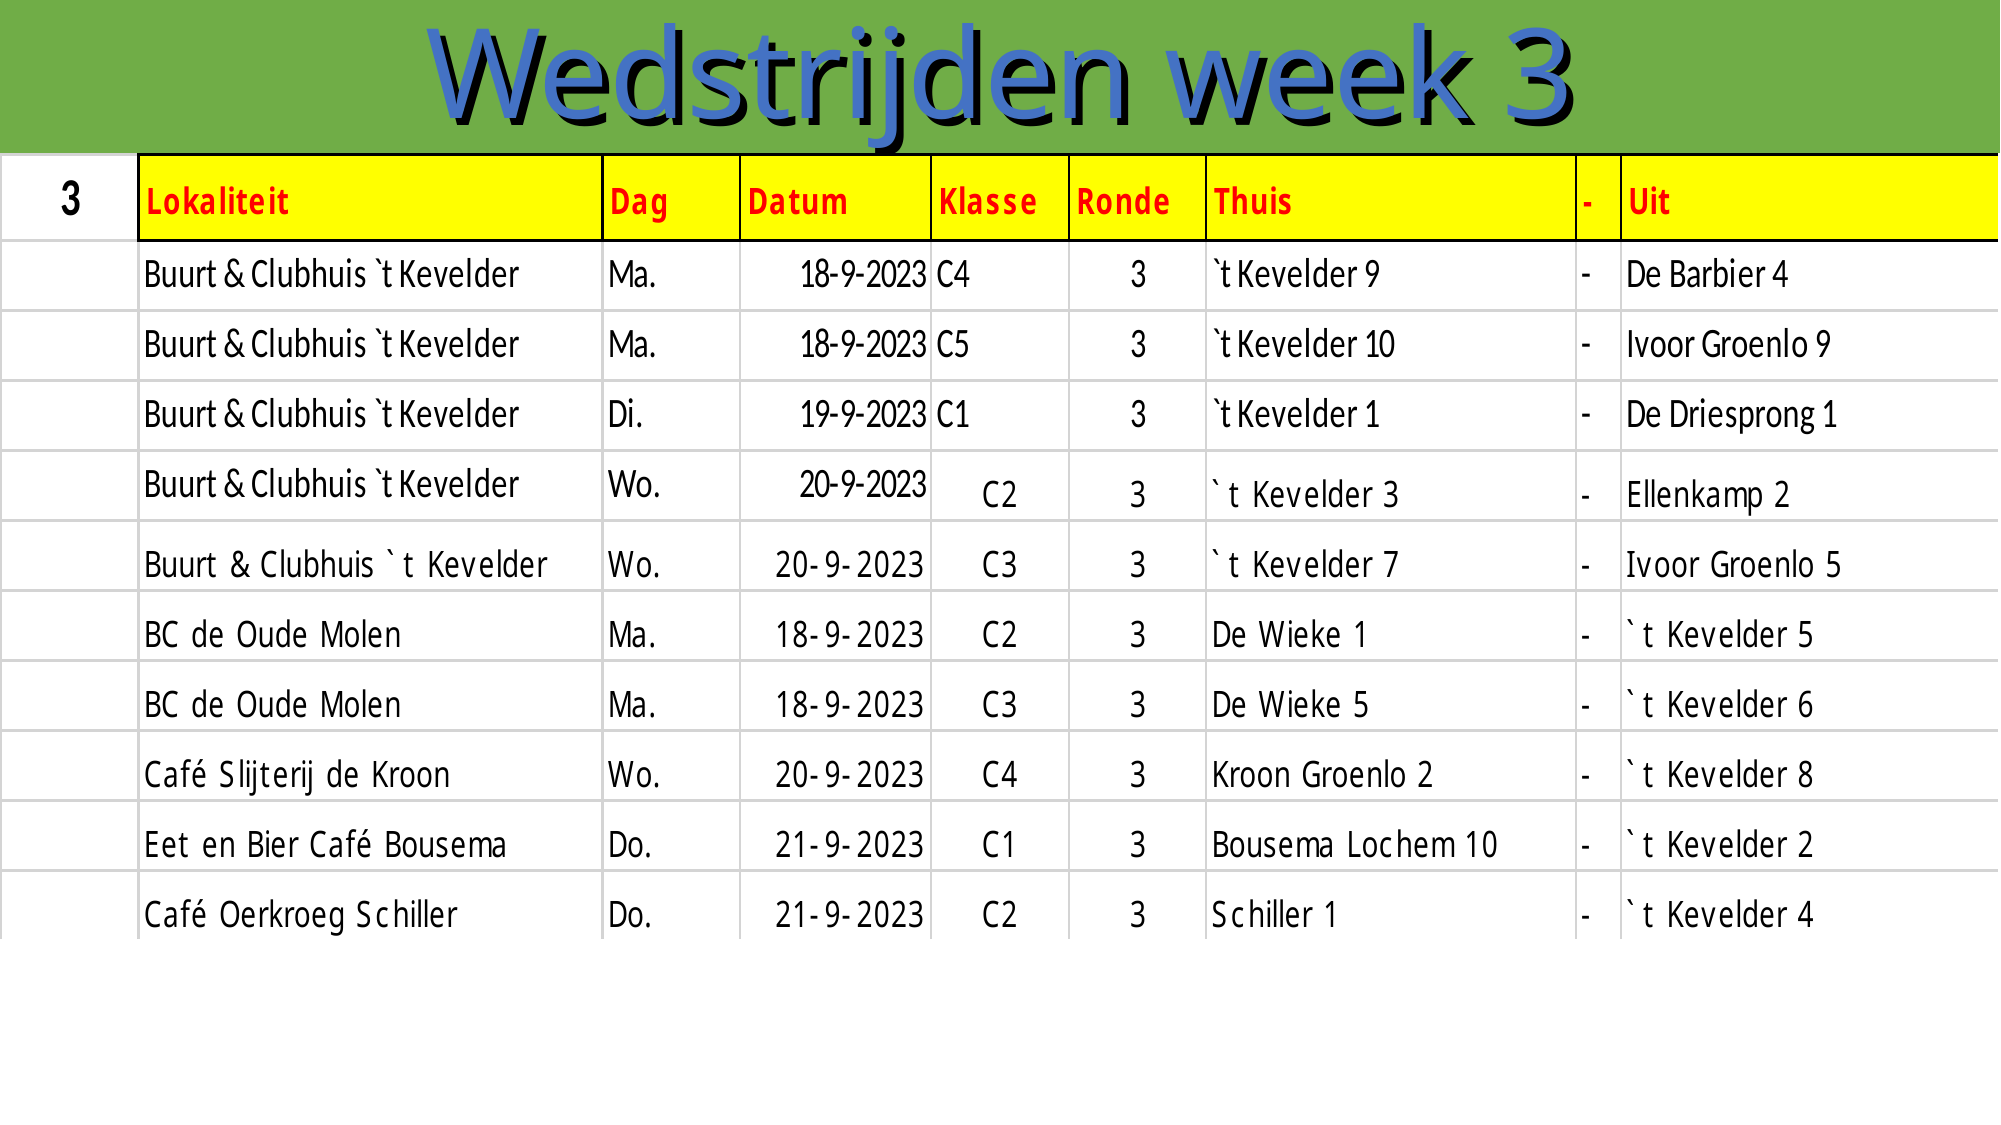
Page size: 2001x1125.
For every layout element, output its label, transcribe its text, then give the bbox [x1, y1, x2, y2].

picture [0, 152, 2000, 942]
title Wedstrijden week 3 [0, 0, 2000, 152]
